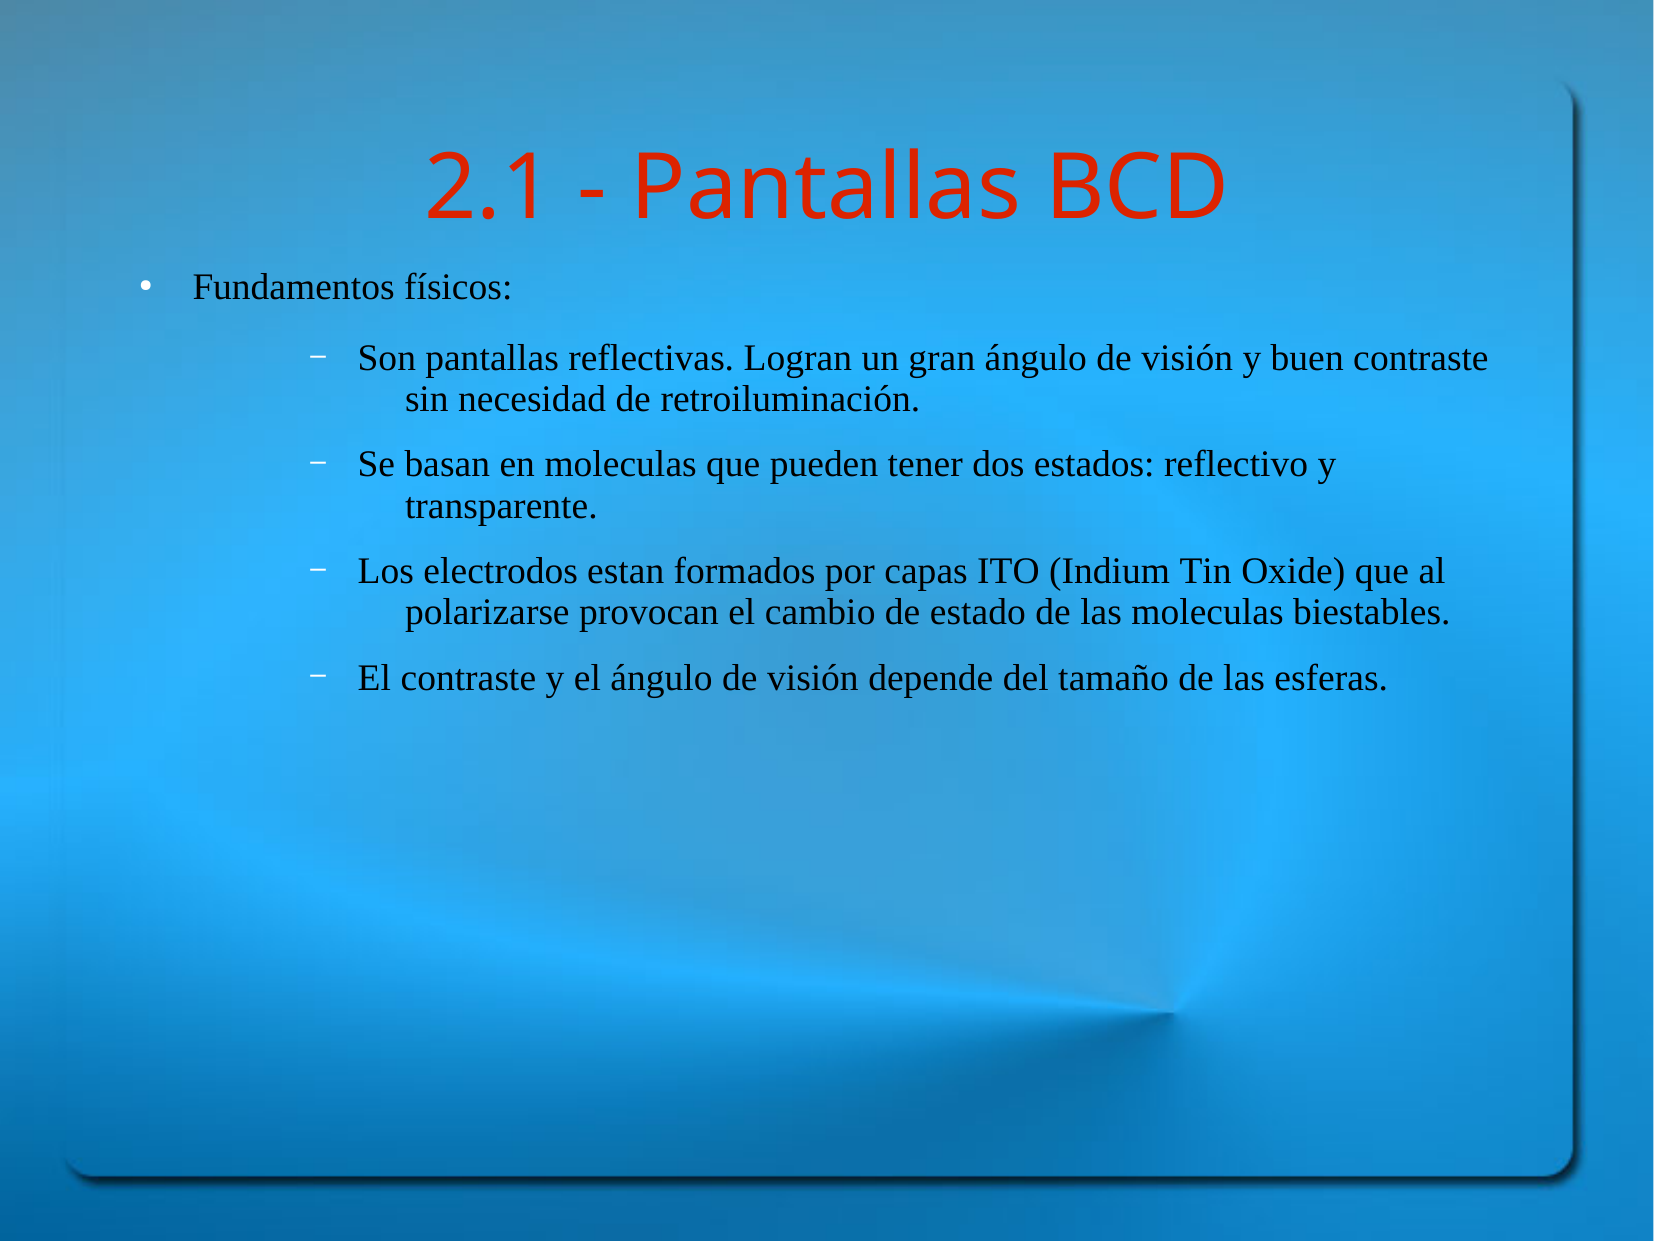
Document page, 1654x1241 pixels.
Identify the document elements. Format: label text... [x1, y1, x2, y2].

list Fundamentos físicos: Son pantallas reflectivas. Logran un gran ángulo de visión y buen contraste sin necesidad de retroiluminación. Se basan en moleculas que pueden tener dos estados: reflectivo y transparente. Los electrodos estan formados por capas ITO (Indium Tin Oxide) que al polarizarse provocan el cambio de estado de las moleculas biestables. El contraste y el ángulo de visión depende del tamaño de las esferas. [121, 265, 1534, 1084]
picture [0, 0, 1654, 1241]
title 2.1 - Pantallas BCD [121, 119, 1534, 248]
